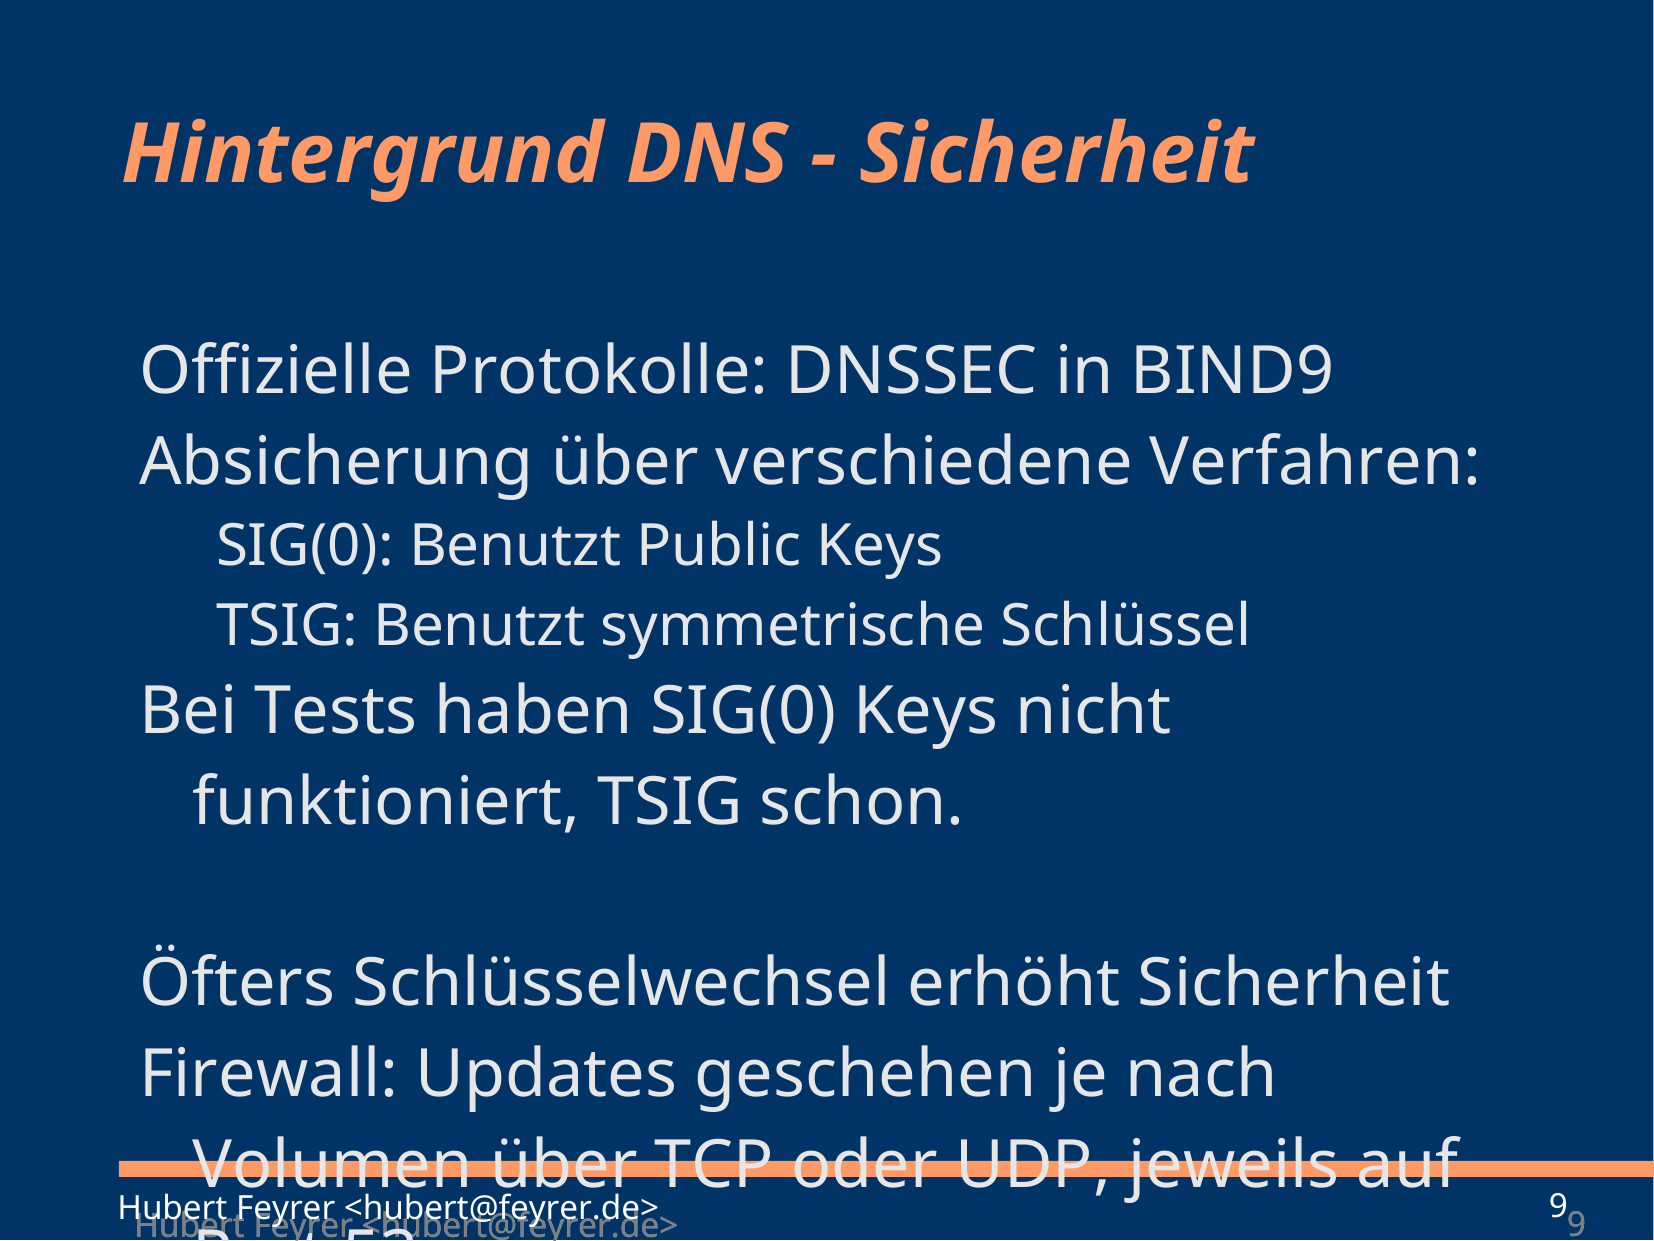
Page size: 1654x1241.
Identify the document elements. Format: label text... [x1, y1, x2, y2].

list Offizielle Protokolle: DNSSEC in BIND9 Absicherung über verschiedene Verfahren: SIG(0): Benutzt Public Keys TSIG: Benutzt symmetrische Schlüssel Bei Tests haben SIG(0) Keys nicht funktioniert, TSIG schon. Öfters Schlüsselwechsel erhöht Sicherheit Firewall: Updates geschehen je nach Volumen über TCP oder UDP, jeweils auf Port 53 [121, 322, 1561, 1107]
title Hintergrund DNS - Sicherheit [121, 46, 1534, 254]
